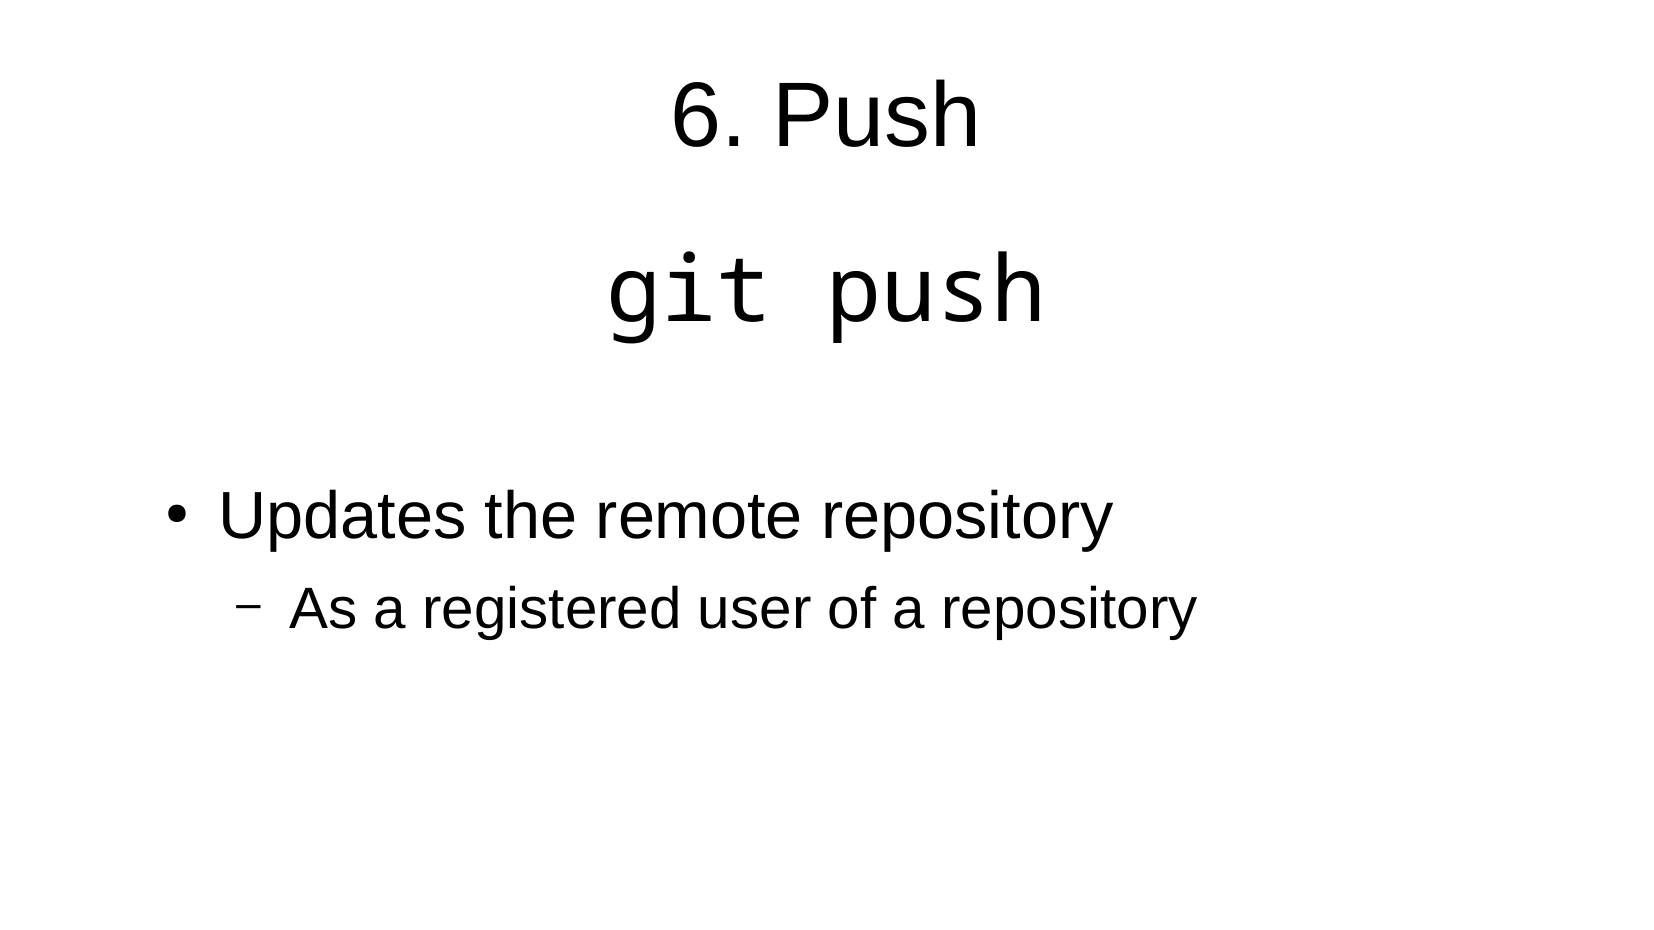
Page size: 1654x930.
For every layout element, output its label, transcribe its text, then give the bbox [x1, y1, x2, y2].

list Updates the remote repository As a registered user of a repository [147, 373, 1636, 651]
title git push [82, 208, 1571, 364]
title 6. Push [82, 37, 1571, 193]
